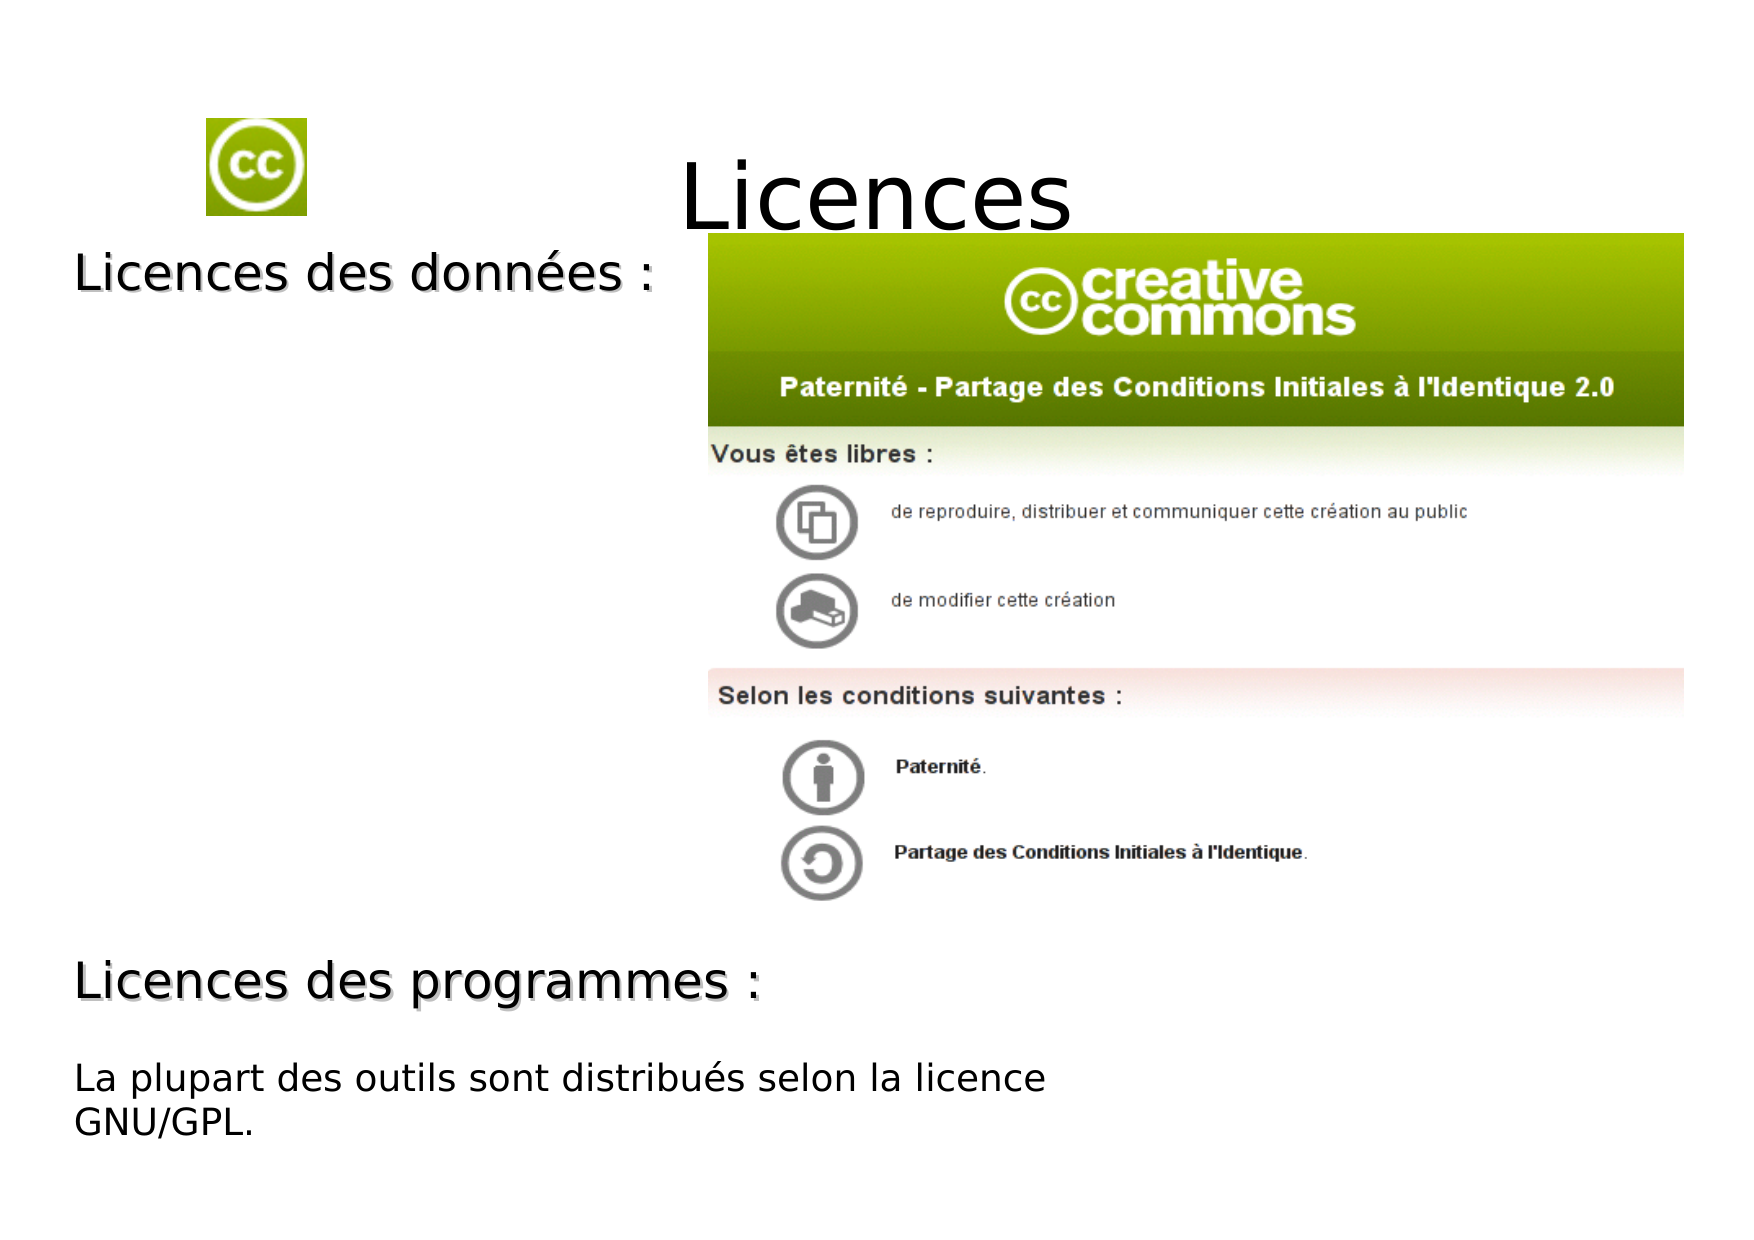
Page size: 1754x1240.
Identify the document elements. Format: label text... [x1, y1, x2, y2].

text_box Licences des programmes : [59, 944, 975, 1018]
title Licences [140, 103, 1614, 236]
text_box Licences des données : [59, 236, 708, 310]
picture [708, 233, 1684, 916]
text_box La plupart des outils sont distribués selon la licence GNU/GPL. [59, 1049, 1123, 1152]
picture [206, 118, 307, 216]
